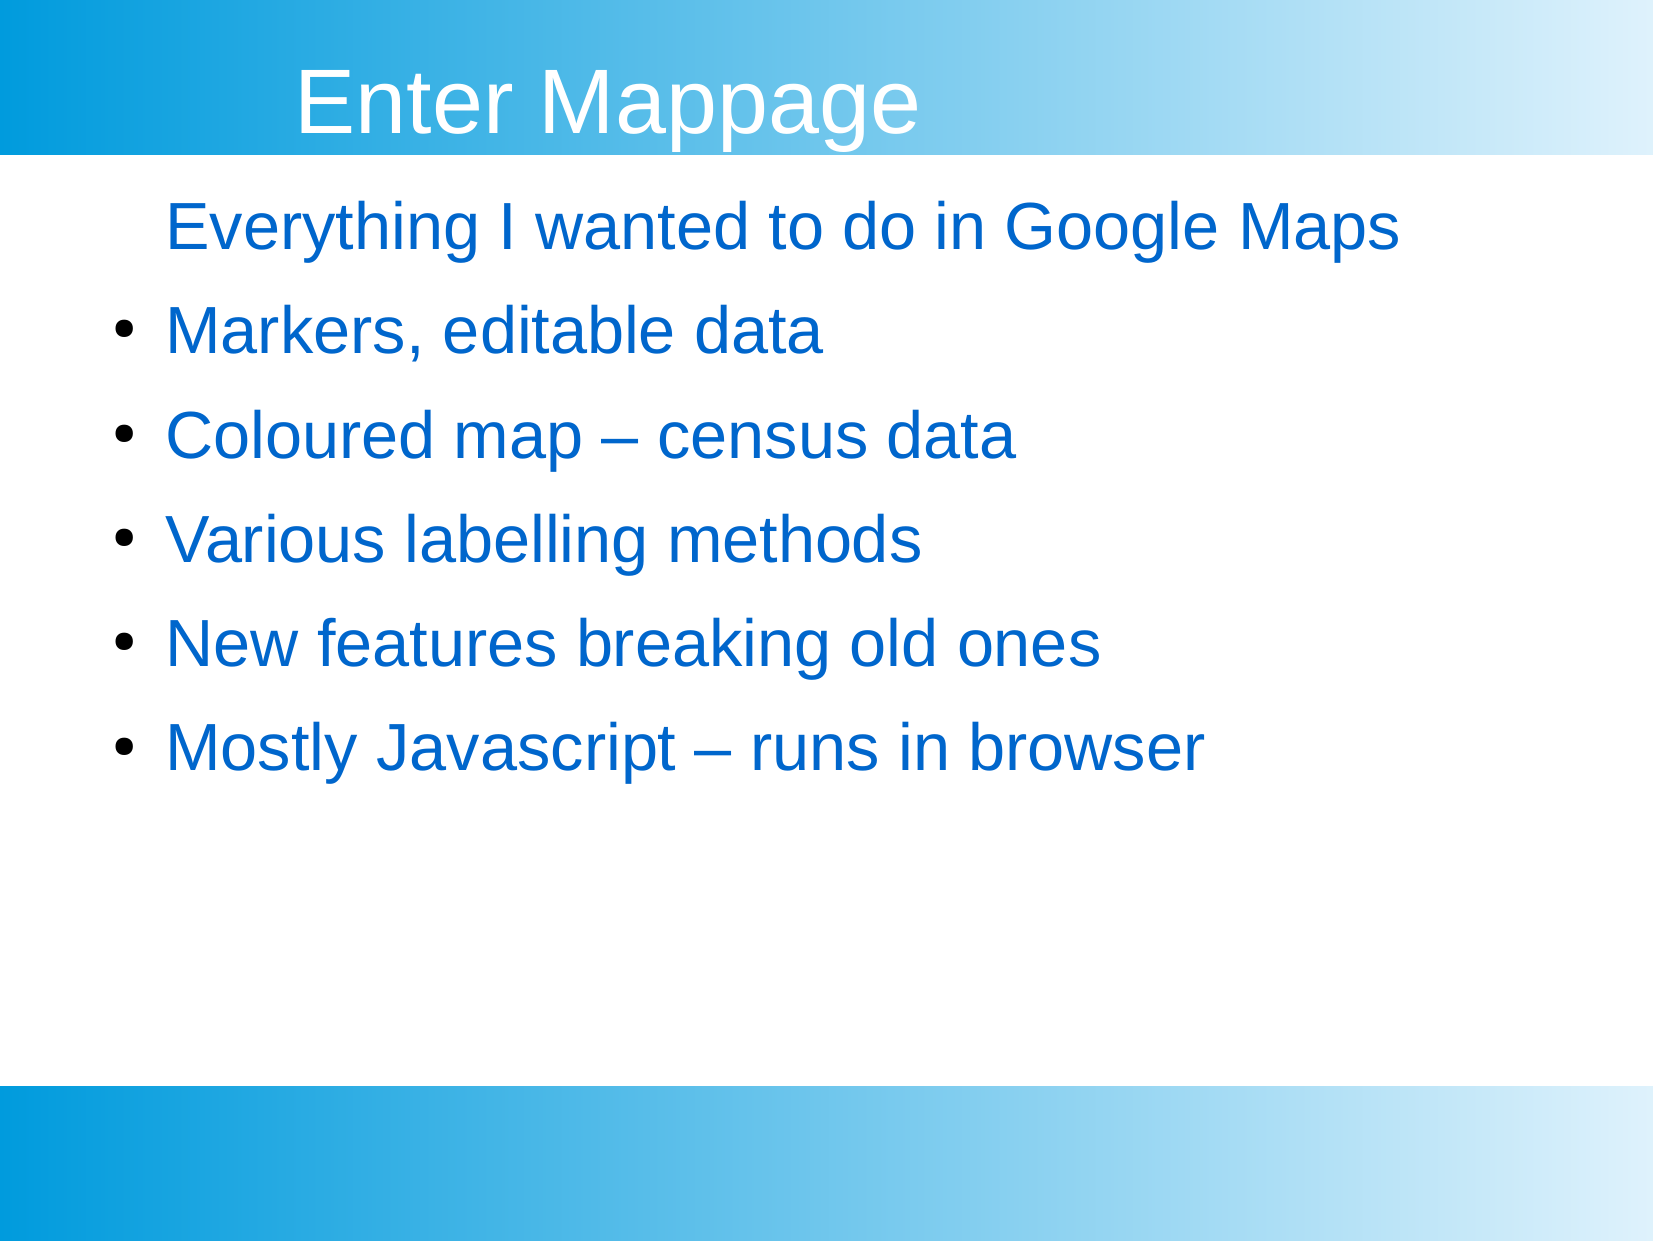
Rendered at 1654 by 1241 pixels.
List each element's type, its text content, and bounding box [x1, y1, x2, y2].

title Enter Mappage [82, 49, 1134, 155]
list Everything I wanted to do in Google Maps Markers, editable data Coloured map – census data Various labelling methods New features breaking old ones Mostly Javascript – runs in browser [94, 188, 1560, 1063]
